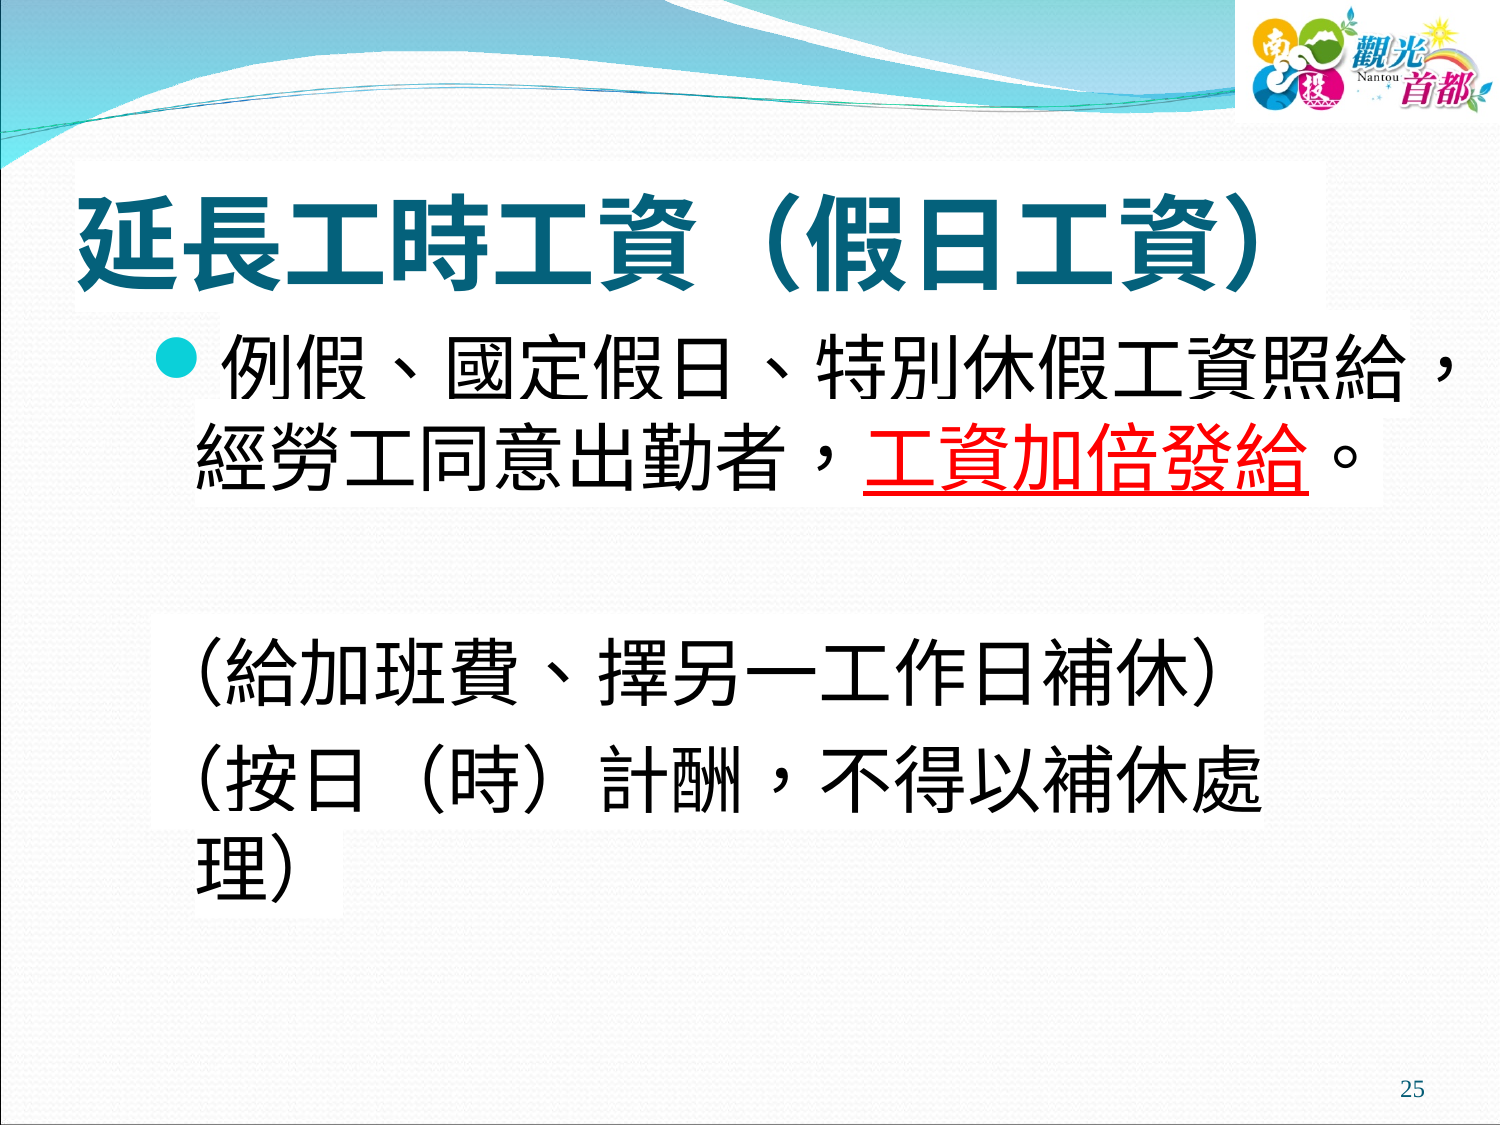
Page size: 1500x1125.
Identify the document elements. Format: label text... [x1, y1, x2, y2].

picture [0, 0, 1500, 1125]
text_box <編號> [1299, 1042, 1426, 1103]
list 例假、國定假日、特別休假工資照給，經勞工同意出勤者，工資加倍發給。 （給加班費、擇另一工作日補休） （按日（時）計酬，不得以補休處理） [135, 314, 1425, 1005]
title 延長工時工資（假日工資） [75, 115, 1426, 304]
